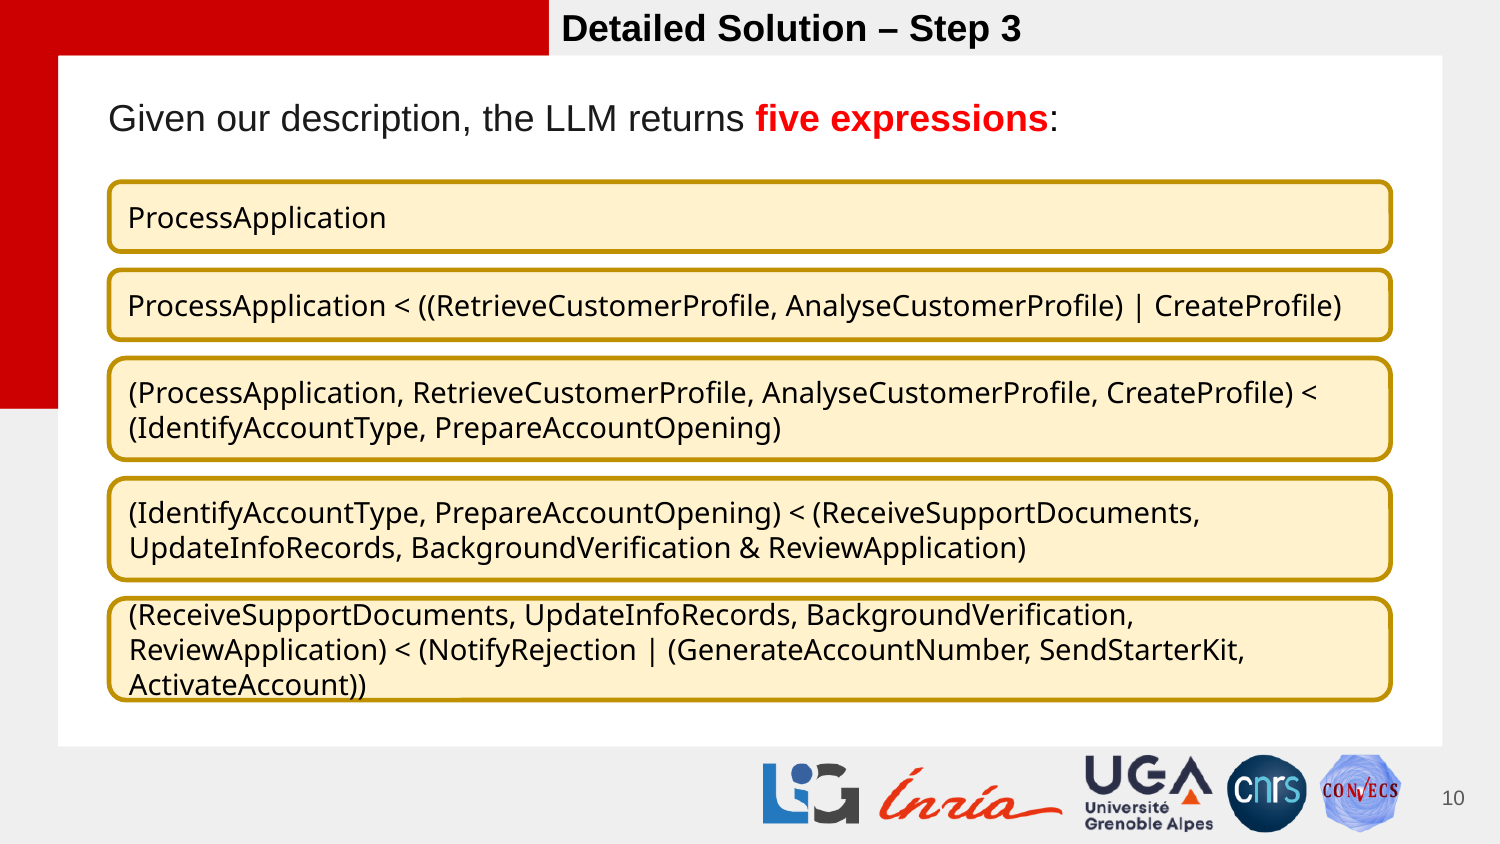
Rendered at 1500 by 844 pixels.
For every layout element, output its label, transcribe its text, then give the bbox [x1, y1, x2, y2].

text_box (ReceiveSupportDocuments, UpdateInfoRecords, BackgroundVerification, ReviewApplication) < (NotifyRejection | (GenerateAccountNumber, SendStarterKit, ActivateAccount)) [109, 598, 1391, 701]
text_box (ProcessApplication, RetrieveCustomerProfile, AnalyseCustomerProfile, CreateProfile) < (IdentifyAccountType, PrepareAccountOpening) [109, 357, 1391, 460]
text_box ProcessApplication < ((RetrieveCustomerProfile, AnalyseCustomerProfile) | CreateProfile) [109, 269, 1391, 340]
text_box (IdentifyAccountType, PrepareAccountOpening) < (ReceiveSupportDocuments, UpdateInfoRecords, BackgroundVerification & ReviewApplication) [109, 478, 1391, 580]
text_box Detailed Solution – Step 3 [546, 0, 1441, 55]
text_box ProcessApplication [109, 181, 1391, 252]
slide_number <number> [1389, 764, 1480, 830]
picture [0, 0, 1500, 844]
text_box Given our description, the LLM returns five expressions: [93, 90, 1377, 146]
